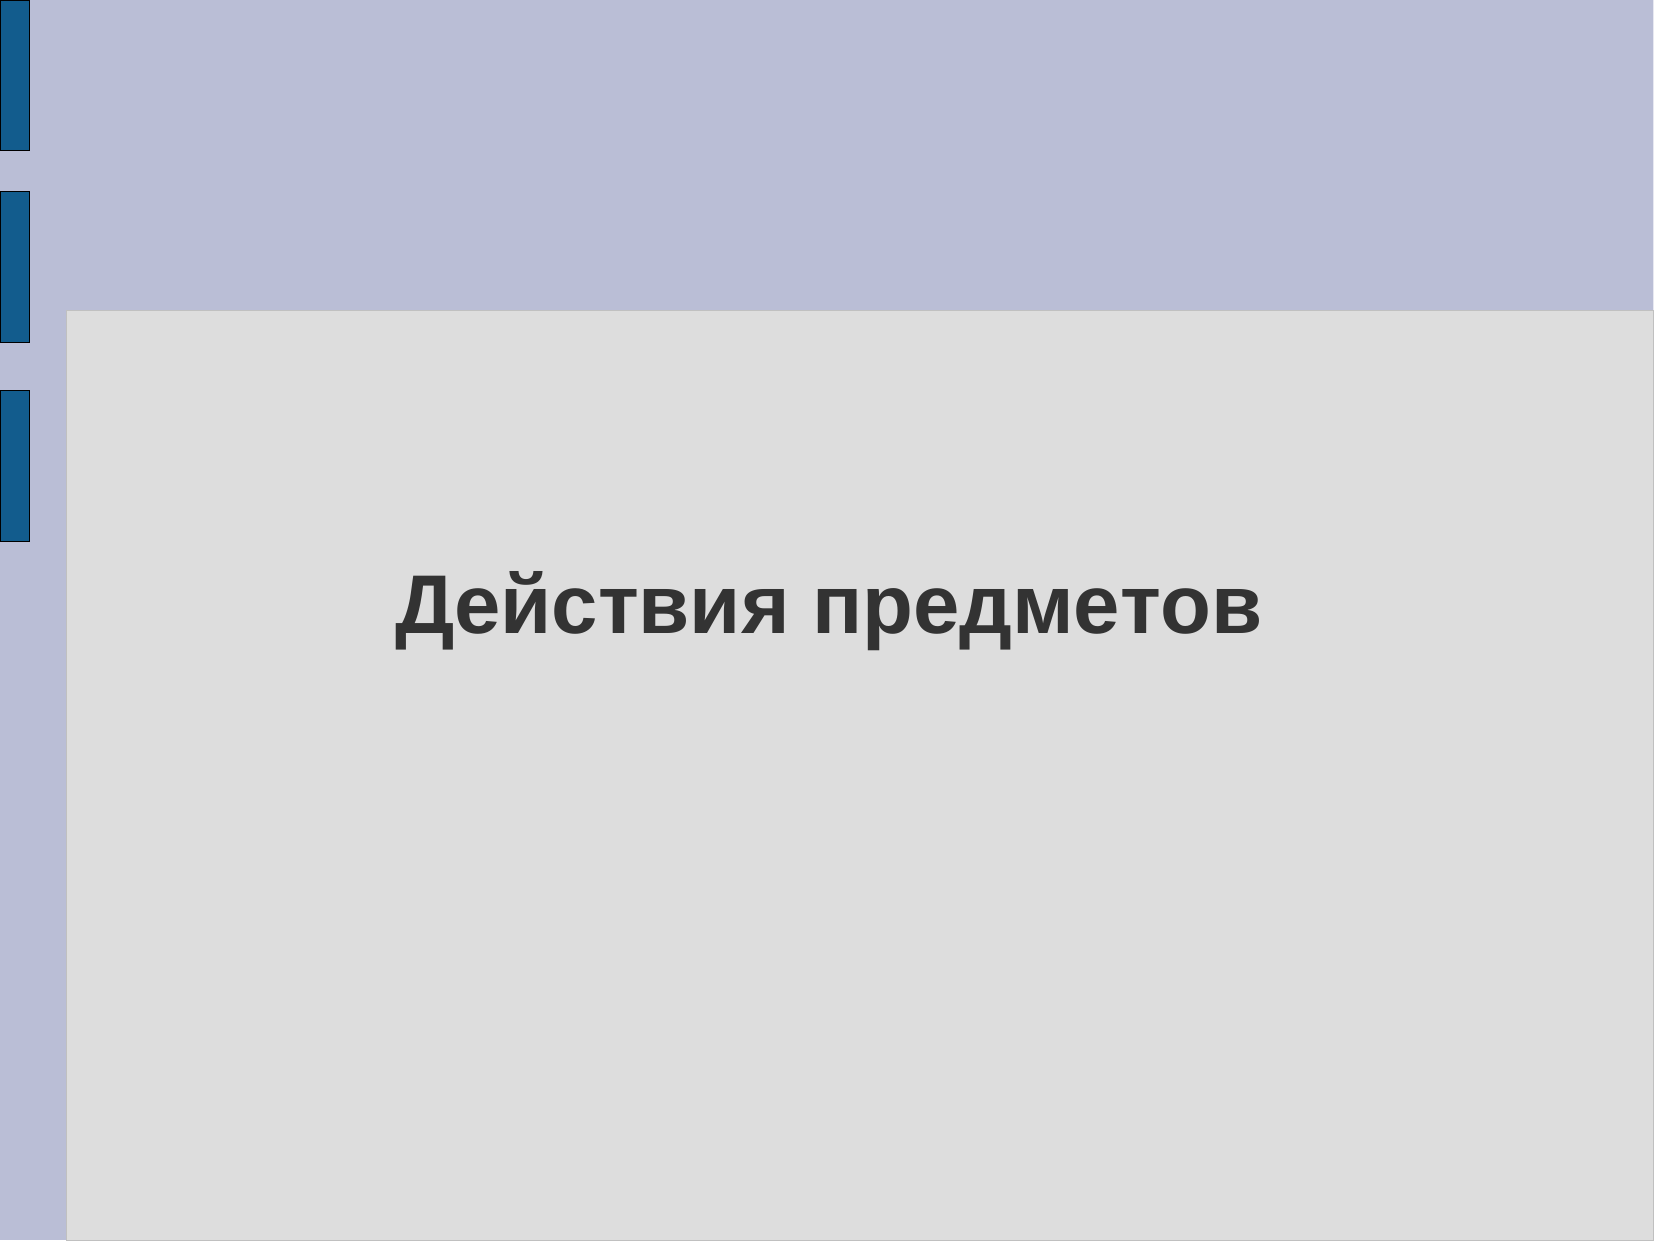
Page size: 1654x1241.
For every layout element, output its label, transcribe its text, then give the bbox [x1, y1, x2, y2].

title Действия предметов [123, 501, 1536, 709]
